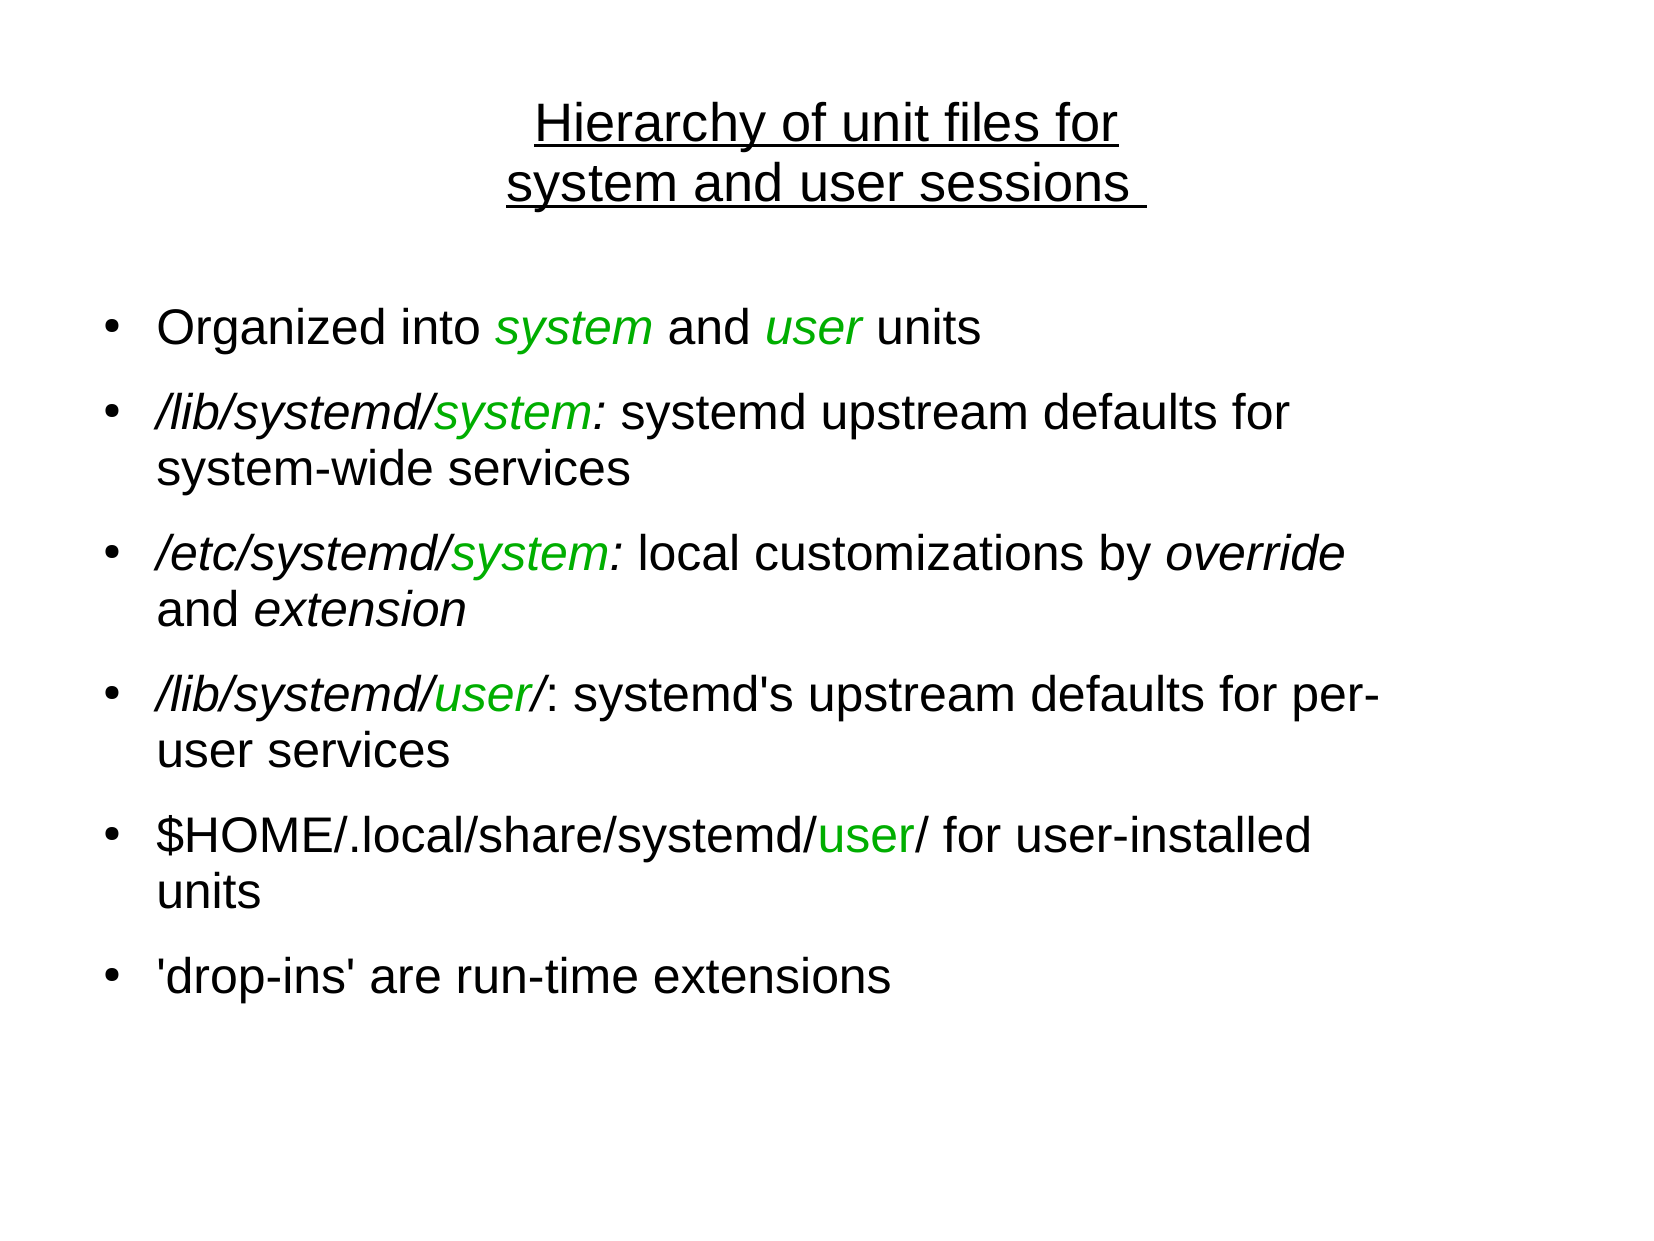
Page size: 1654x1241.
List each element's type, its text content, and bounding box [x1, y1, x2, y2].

list Organized into system and user units /lib/systemd/system: systemd upstream defaults for system-wide services /etc/systemd/system: local customizations by override and extension /lib/systemd/user/: systemd's upstream defaults for per-user services $HOME/.local/share/systemd/user/ for user-installed units 'drop-ins' are run-time extensions [85, 299, 1426, 976]
title Hierarchy of unit files for system and user sessions [82, 49, 1571, 257]
